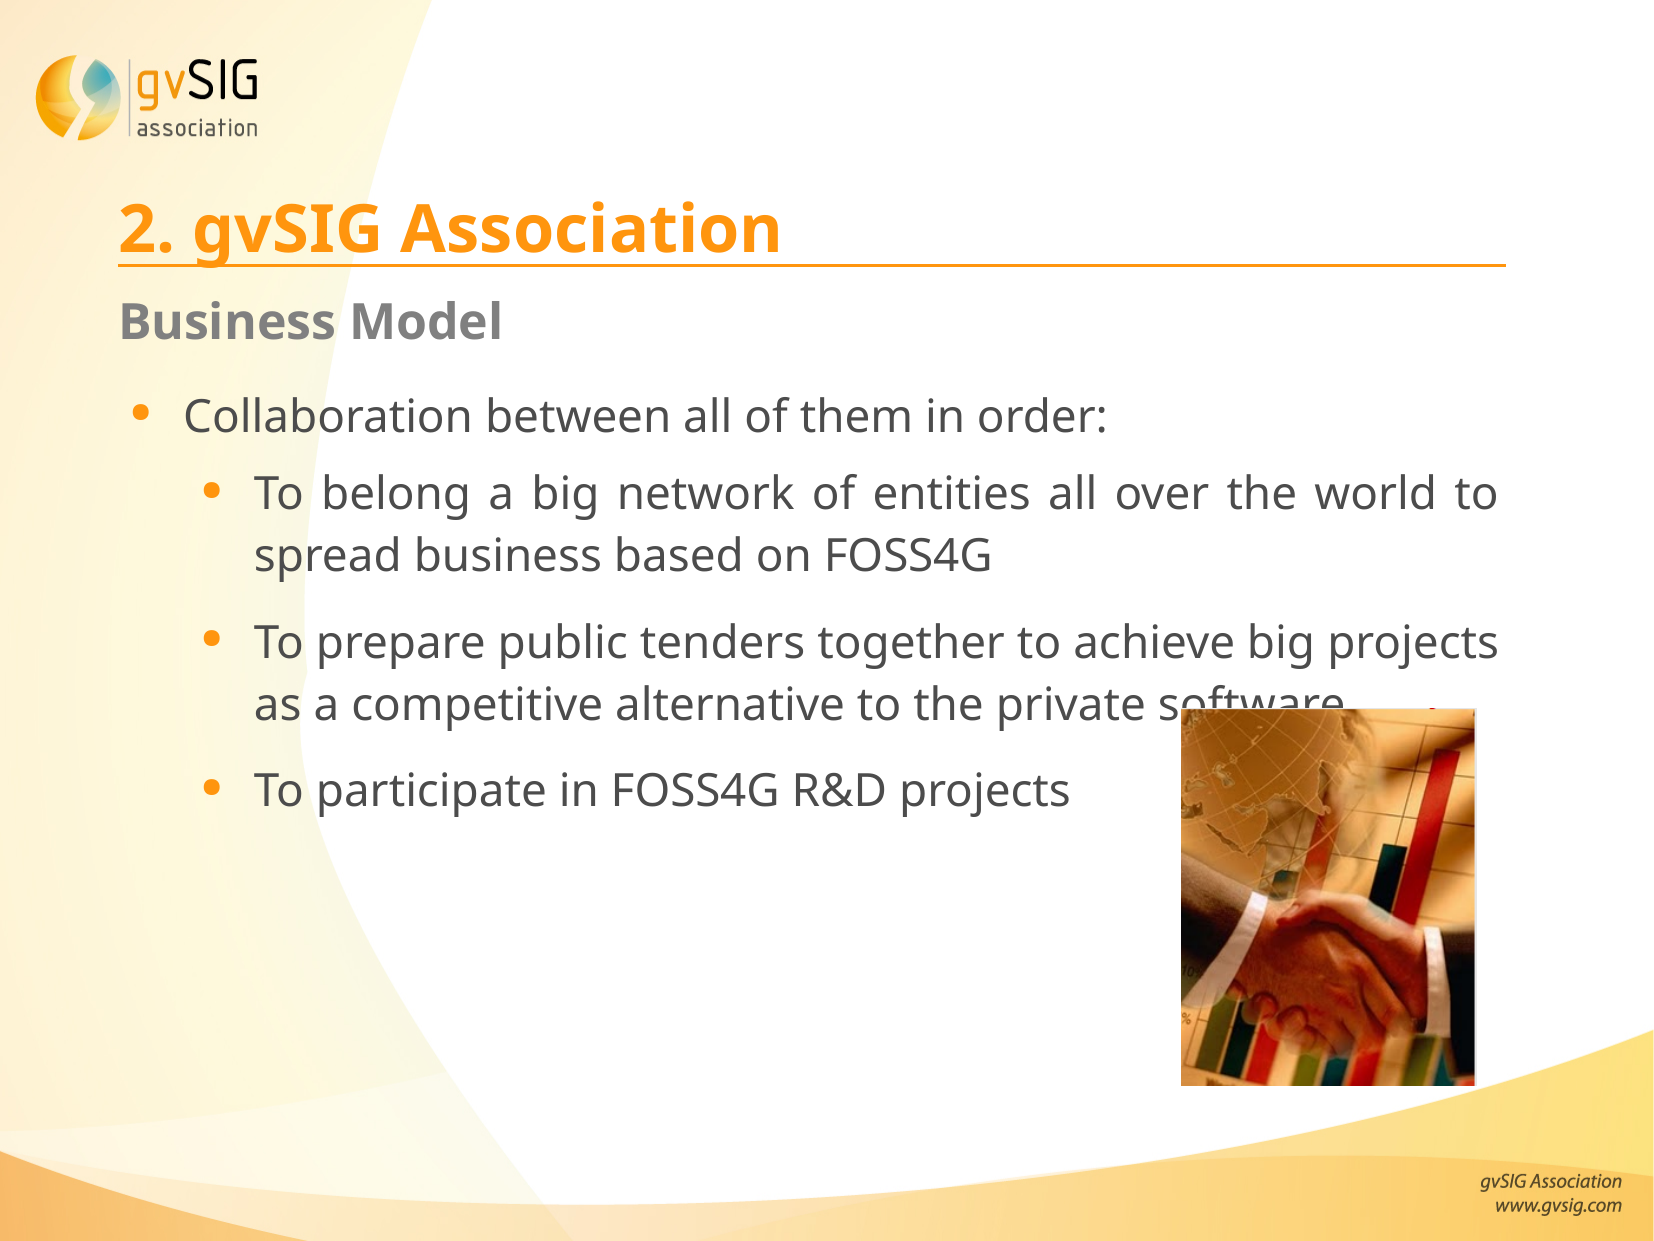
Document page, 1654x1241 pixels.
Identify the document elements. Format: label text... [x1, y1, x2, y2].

picture [0, 0, 1654, 1241]
list Collaboration between all of them in order: To belong a big network of entities all over the world to spread business based on FOSS4G To prepare public tenders together to achieve big projects as a competitive alternative to the private software To participate in FOSS4G R&D projects [112, 305, 1501, 1040]
title Business Model [118, 276, 1388, 365]
title 2. gvSIG Association [118, 177, 1607, 276]
